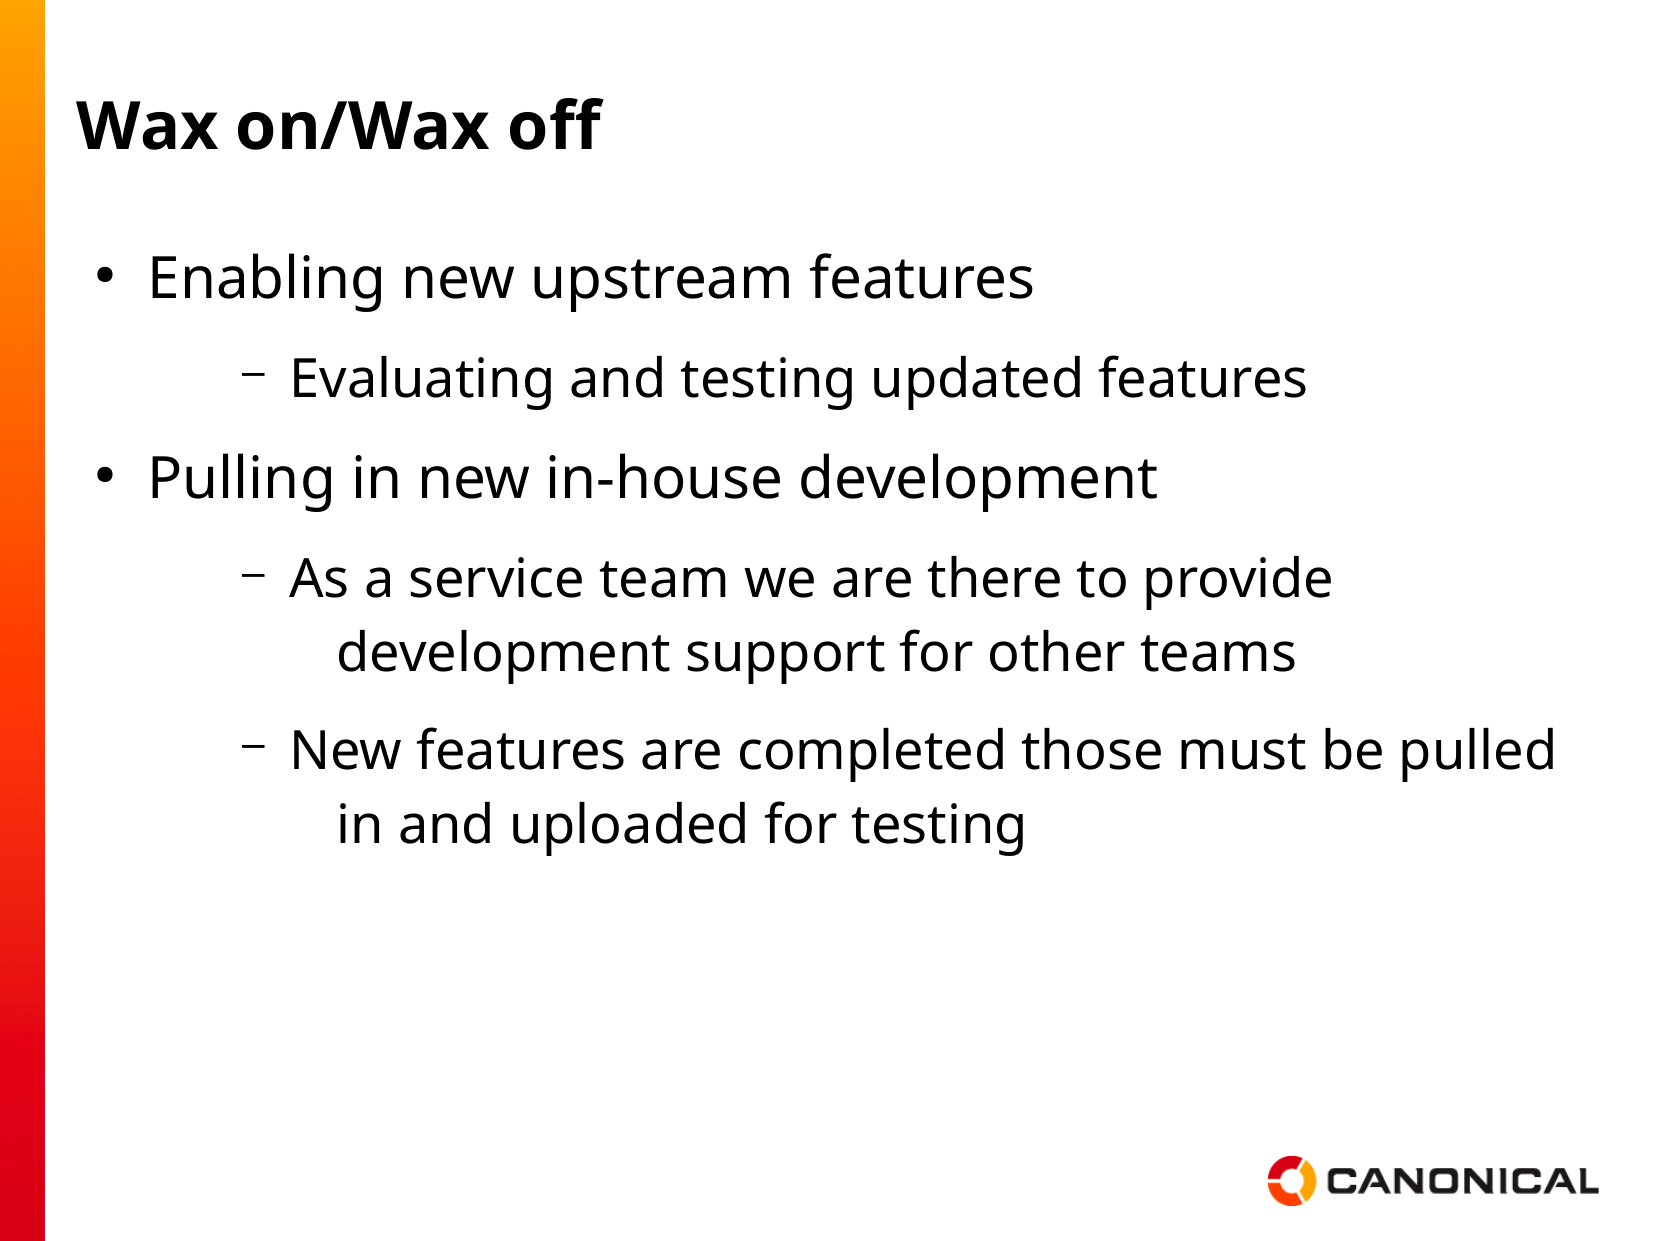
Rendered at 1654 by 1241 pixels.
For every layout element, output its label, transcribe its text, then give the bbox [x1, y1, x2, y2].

list Enabling new upstream features Evaluating and testing updated features Pulling in new in-house development As a service team we are there to provide development support for other teams New features are completed those must be pulled in and uploaded for testing [76, 236, 1589, 1055]
title Wax on/Wax off [76, 40, 1589, 207]
picture [1268, 1156, 1599, 1206]
picture [0, 0, 45, 1241]
